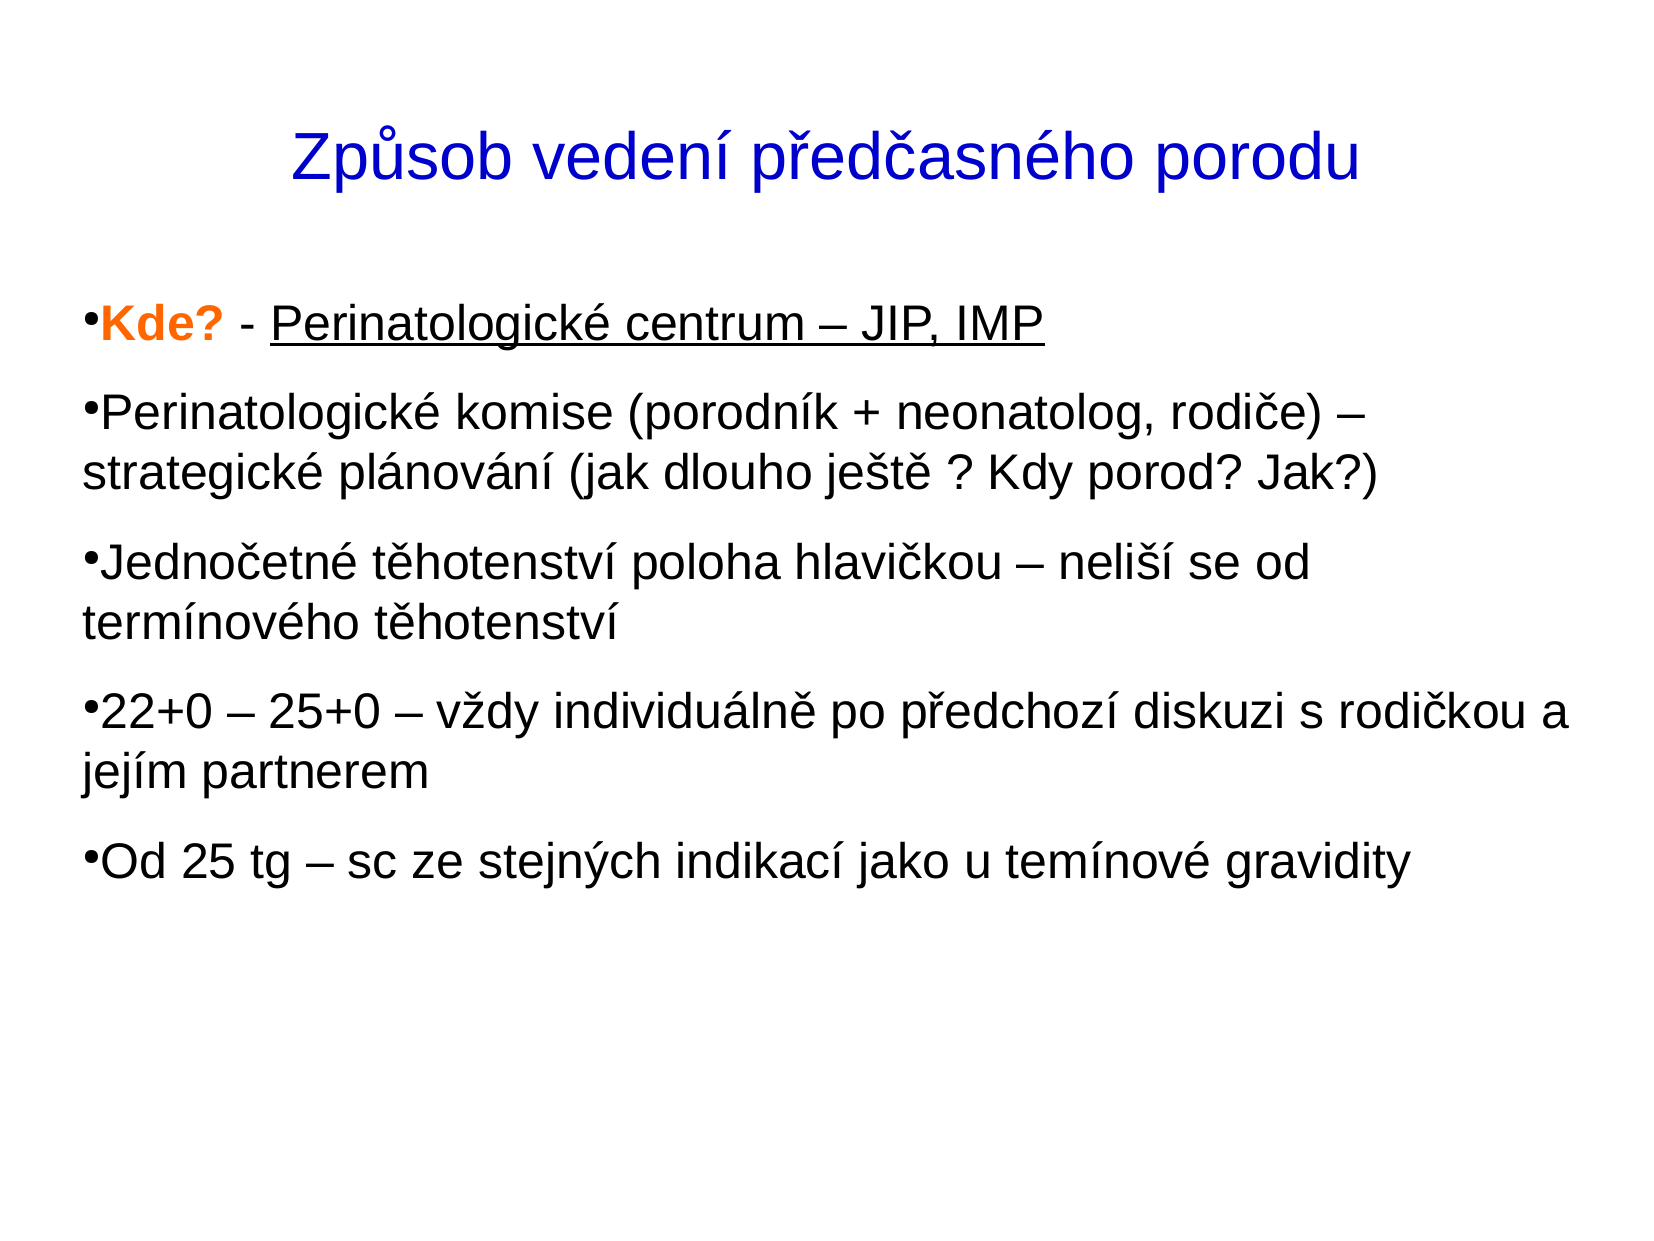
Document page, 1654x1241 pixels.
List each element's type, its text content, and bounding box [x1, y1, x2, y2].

list Kde? - Perinatologické centrum – JIP, IMP Perinatologické komise (porodník + neonatolog, rodiče) – strategické plánování (jak dlouho ještě ? Kdy porod? Jak?) Jednočetné těhotenství poloha hlavičkou – neliší se od termínového těhotenství 22+0 – 25+0 – vždy individuálně po předchozí diskuzi s rodičkou a jejím partnerem Od 25 tg – sc ze stejných indikací jako u temínové gravidity [82, 290, 1571, 1116]
title Způsob vedení předčasného porodu [82, 49, 1571, 257]
